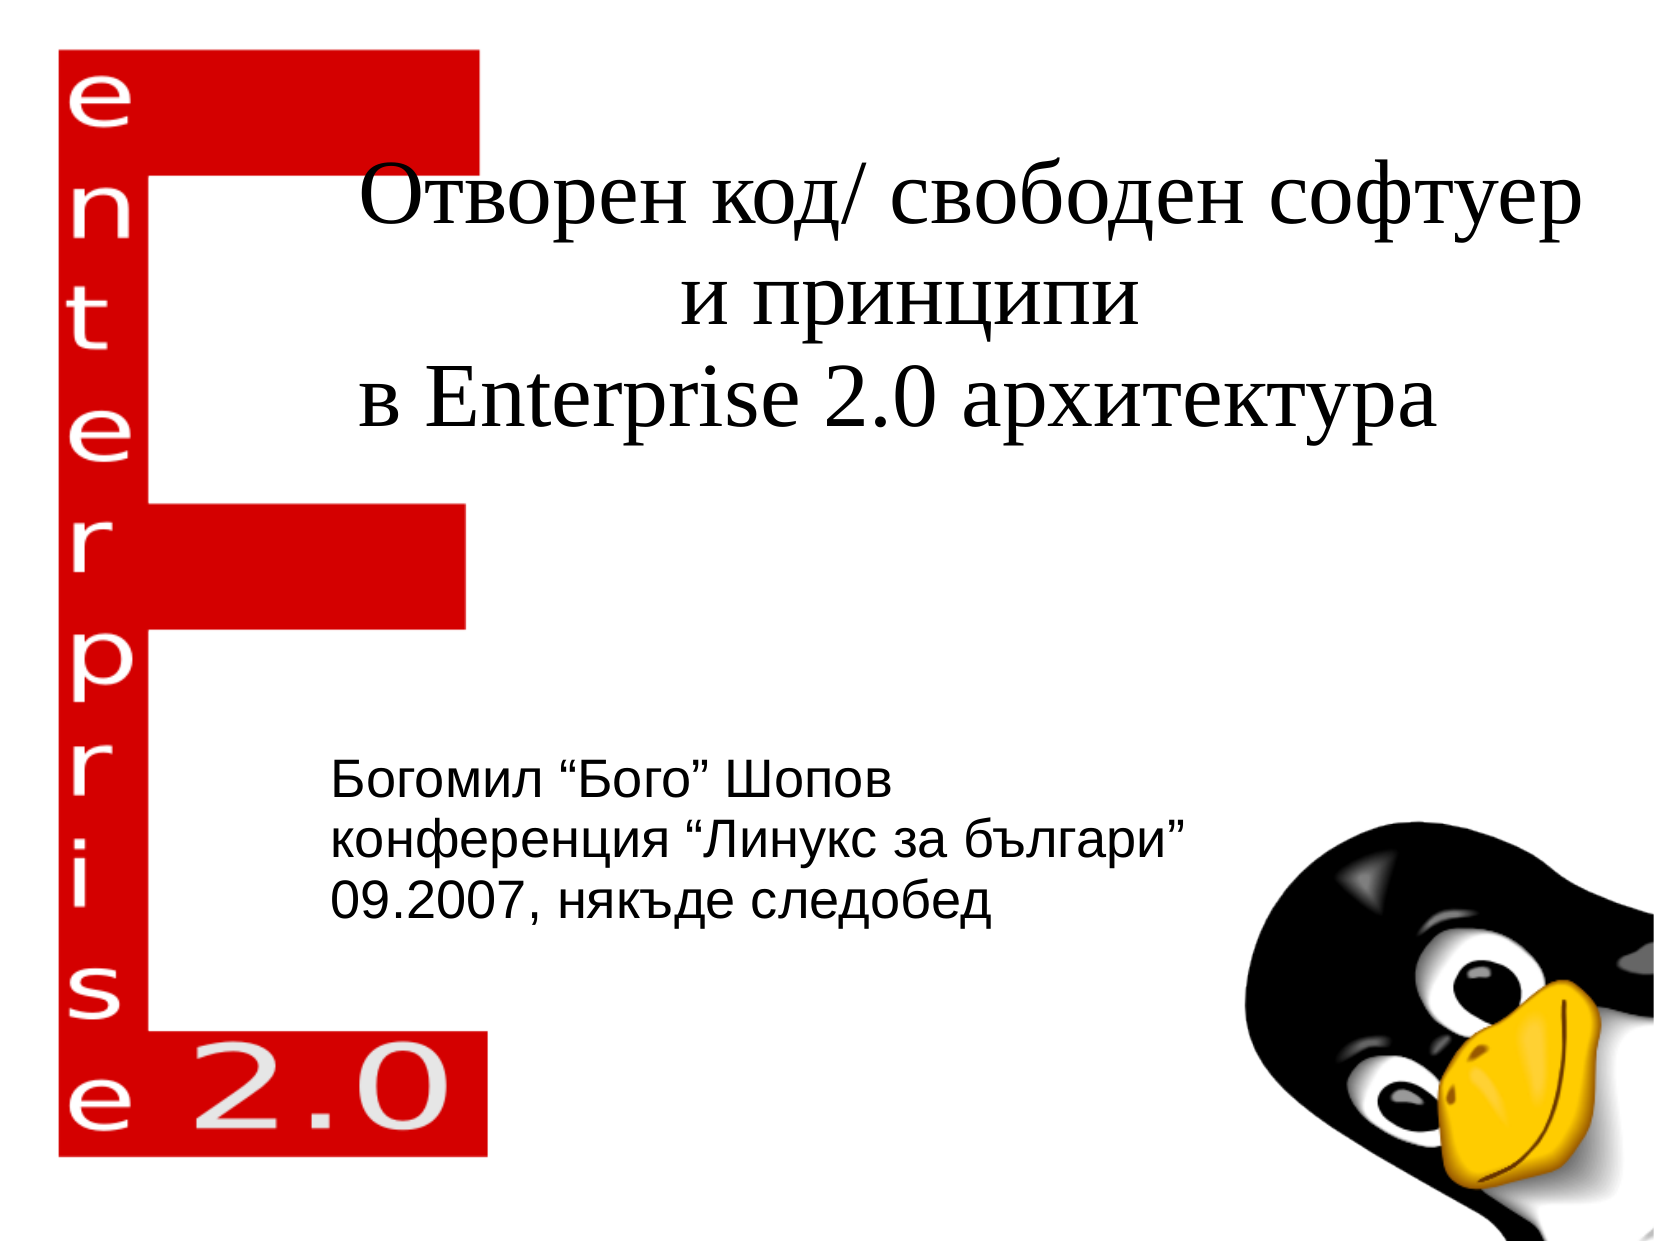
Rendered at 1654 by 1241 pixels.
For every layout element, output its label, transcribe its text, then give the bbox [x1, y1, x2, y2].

picture [6, 5, 1654, 1241]
text_box Богомил “Бого” Шопов конференция “Линукс за българи” 09.2007, някъде следобед [316, 741, 1201, 938]
text_box Отворен код/ свободен софтуер и принципи в Enterprise 2.0 архитектура [343, 134, 1618, 530]
